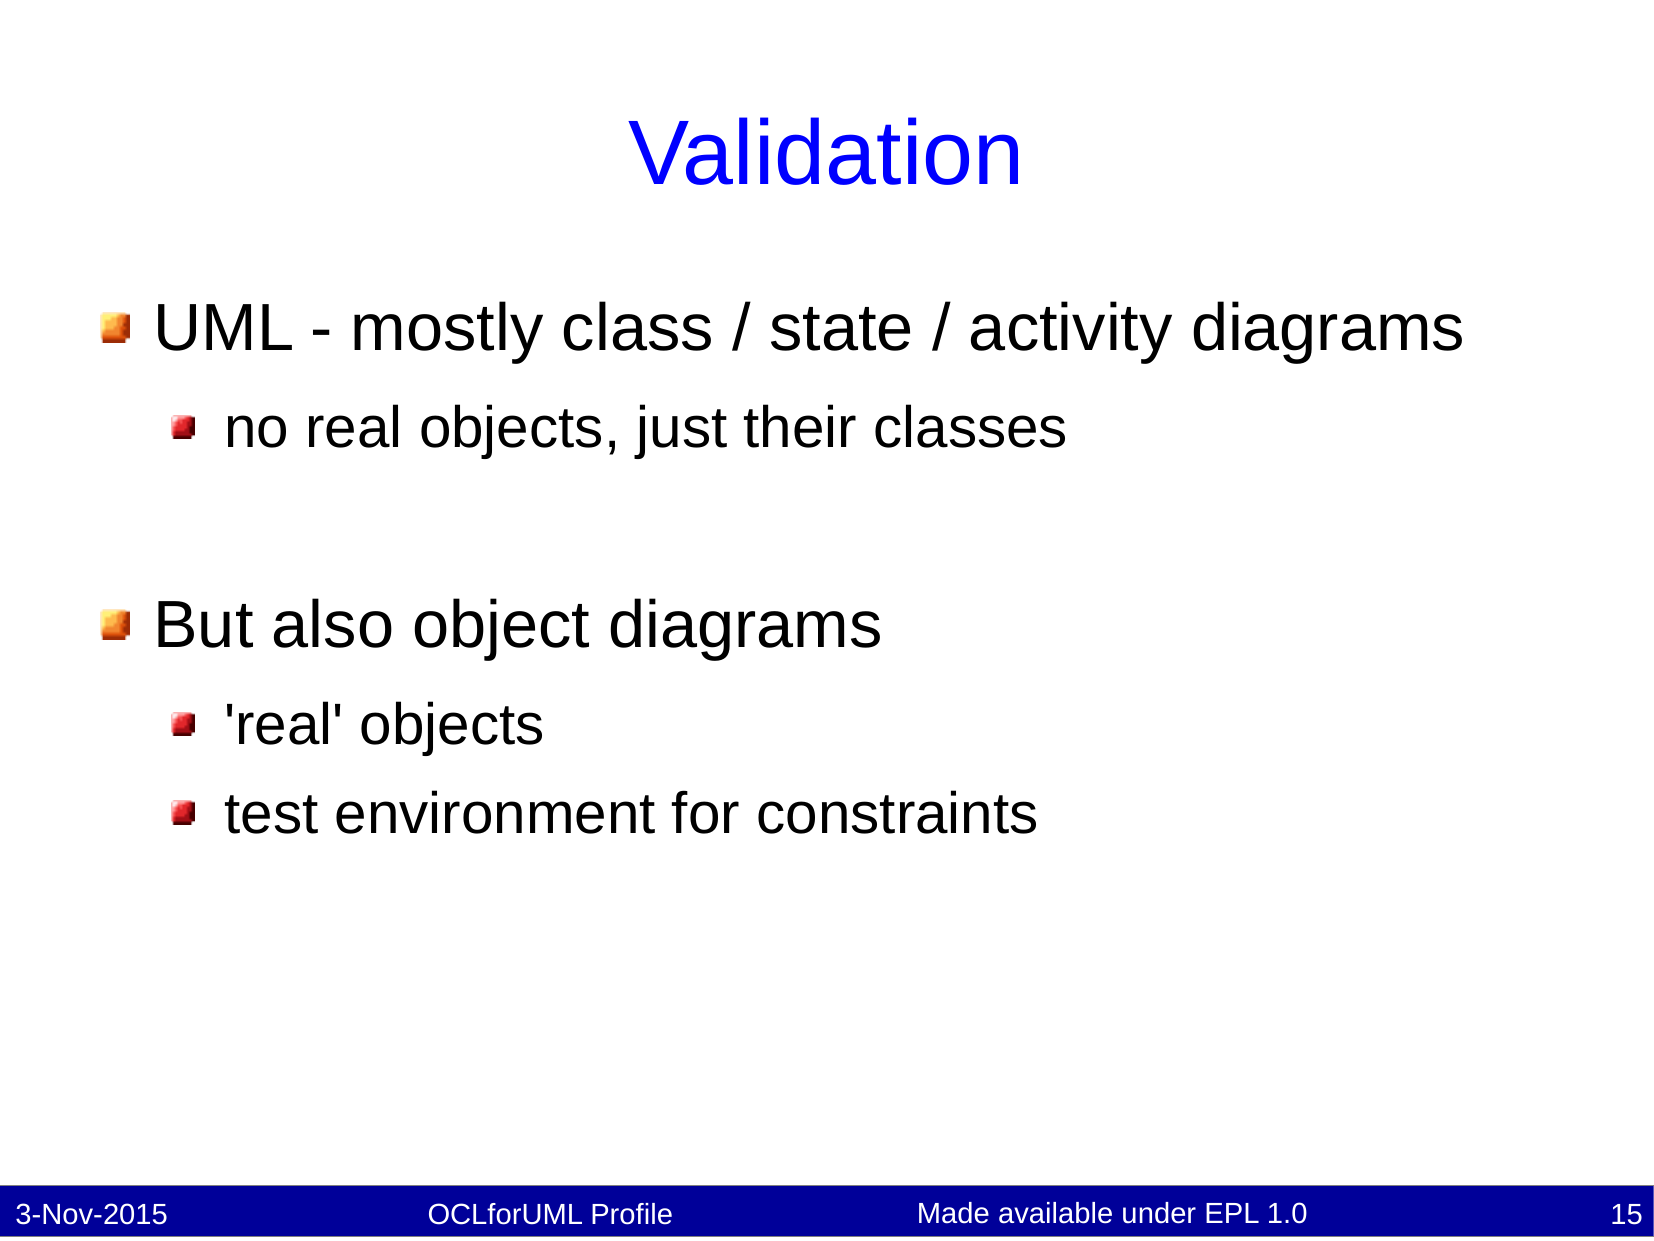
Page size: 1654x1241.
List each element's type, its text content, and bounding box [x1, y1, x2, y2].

title Validation [82, 49, 1571, 257]
list UML - mostly class / state / activity diagrams no real objects, just their classes But also object diagrams 'real' objects test environment for constraints [82, 290, 1571, 1010]
